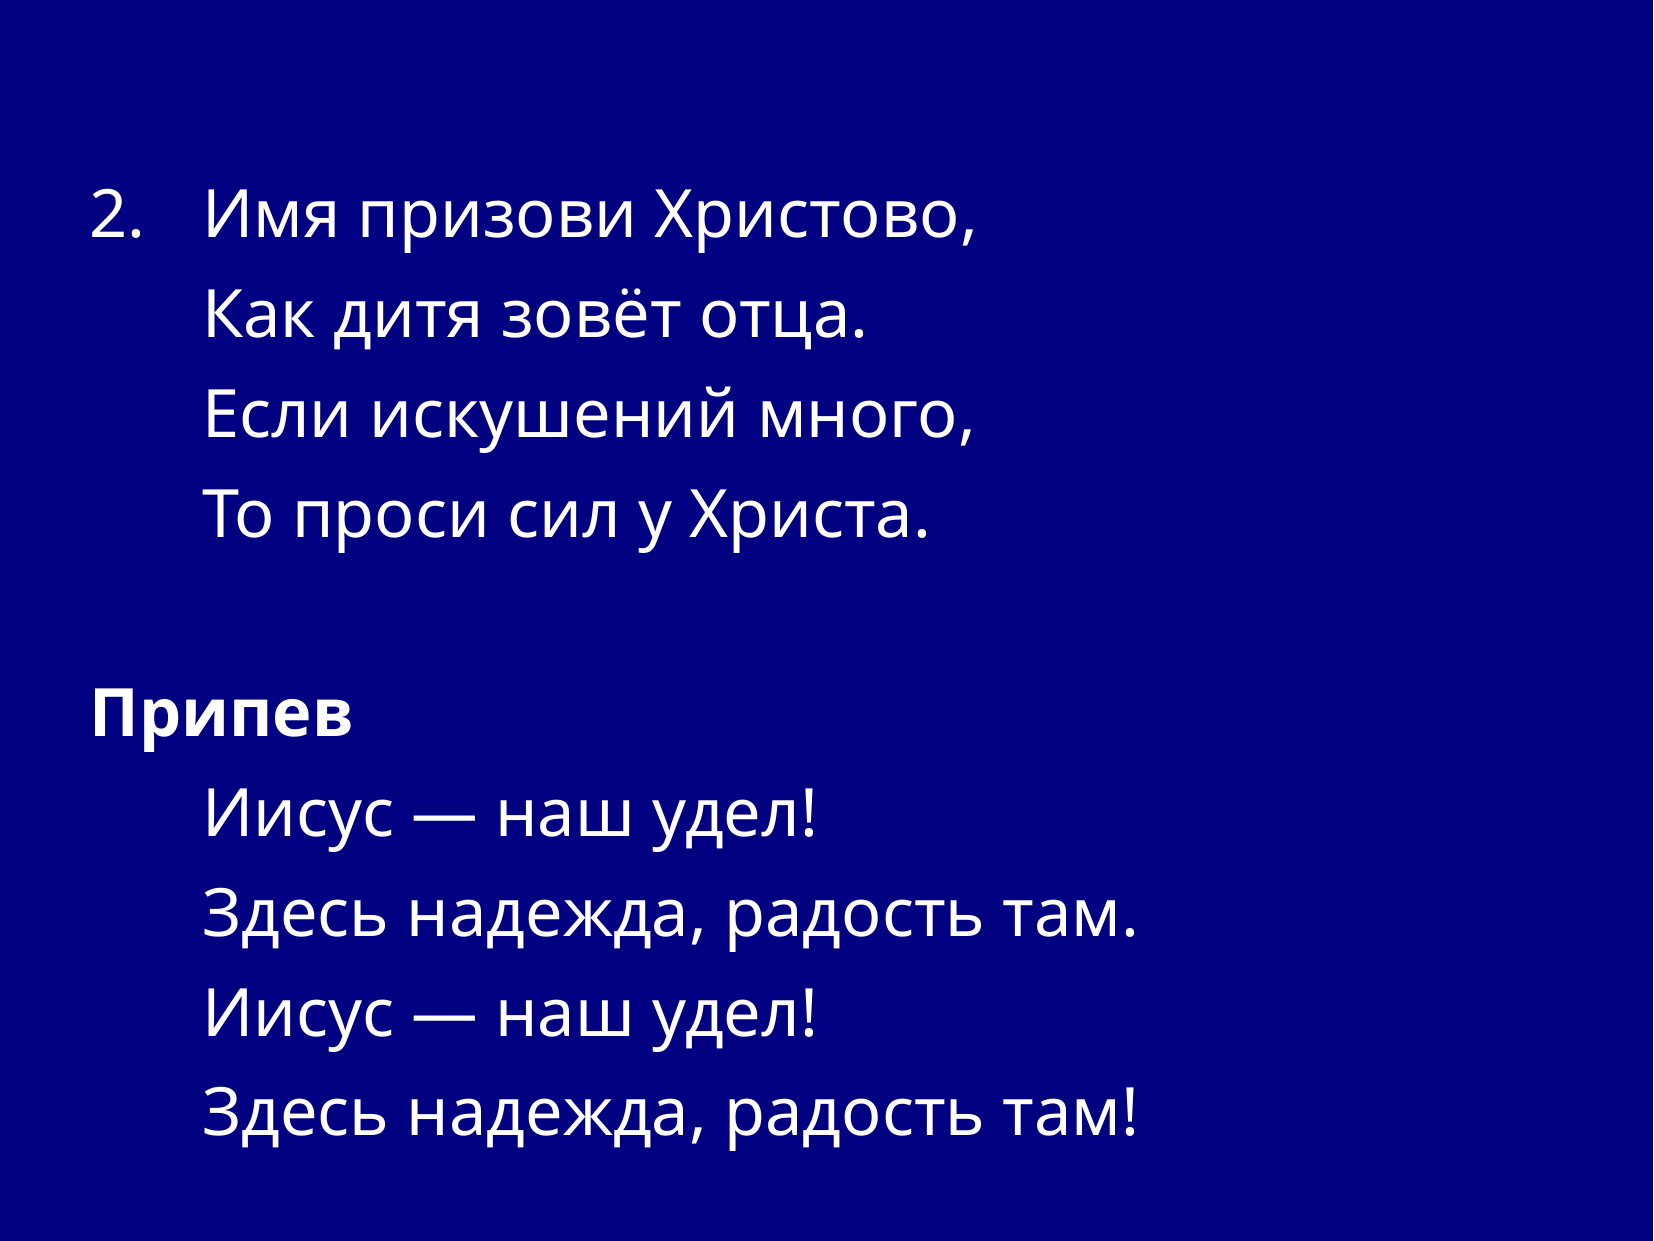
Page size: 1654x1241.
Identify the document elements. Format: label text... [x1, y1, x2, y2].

text_box 2. Имя призови Христово, Как дитя зовёт отца. Если искушений много, То проси сил у Христа. Припев Иисус — наш удел! Здесь надежда, радость там. Иисус — наш удел! Здесь надежда, радость там! [75, 150, 1576, 1163]
